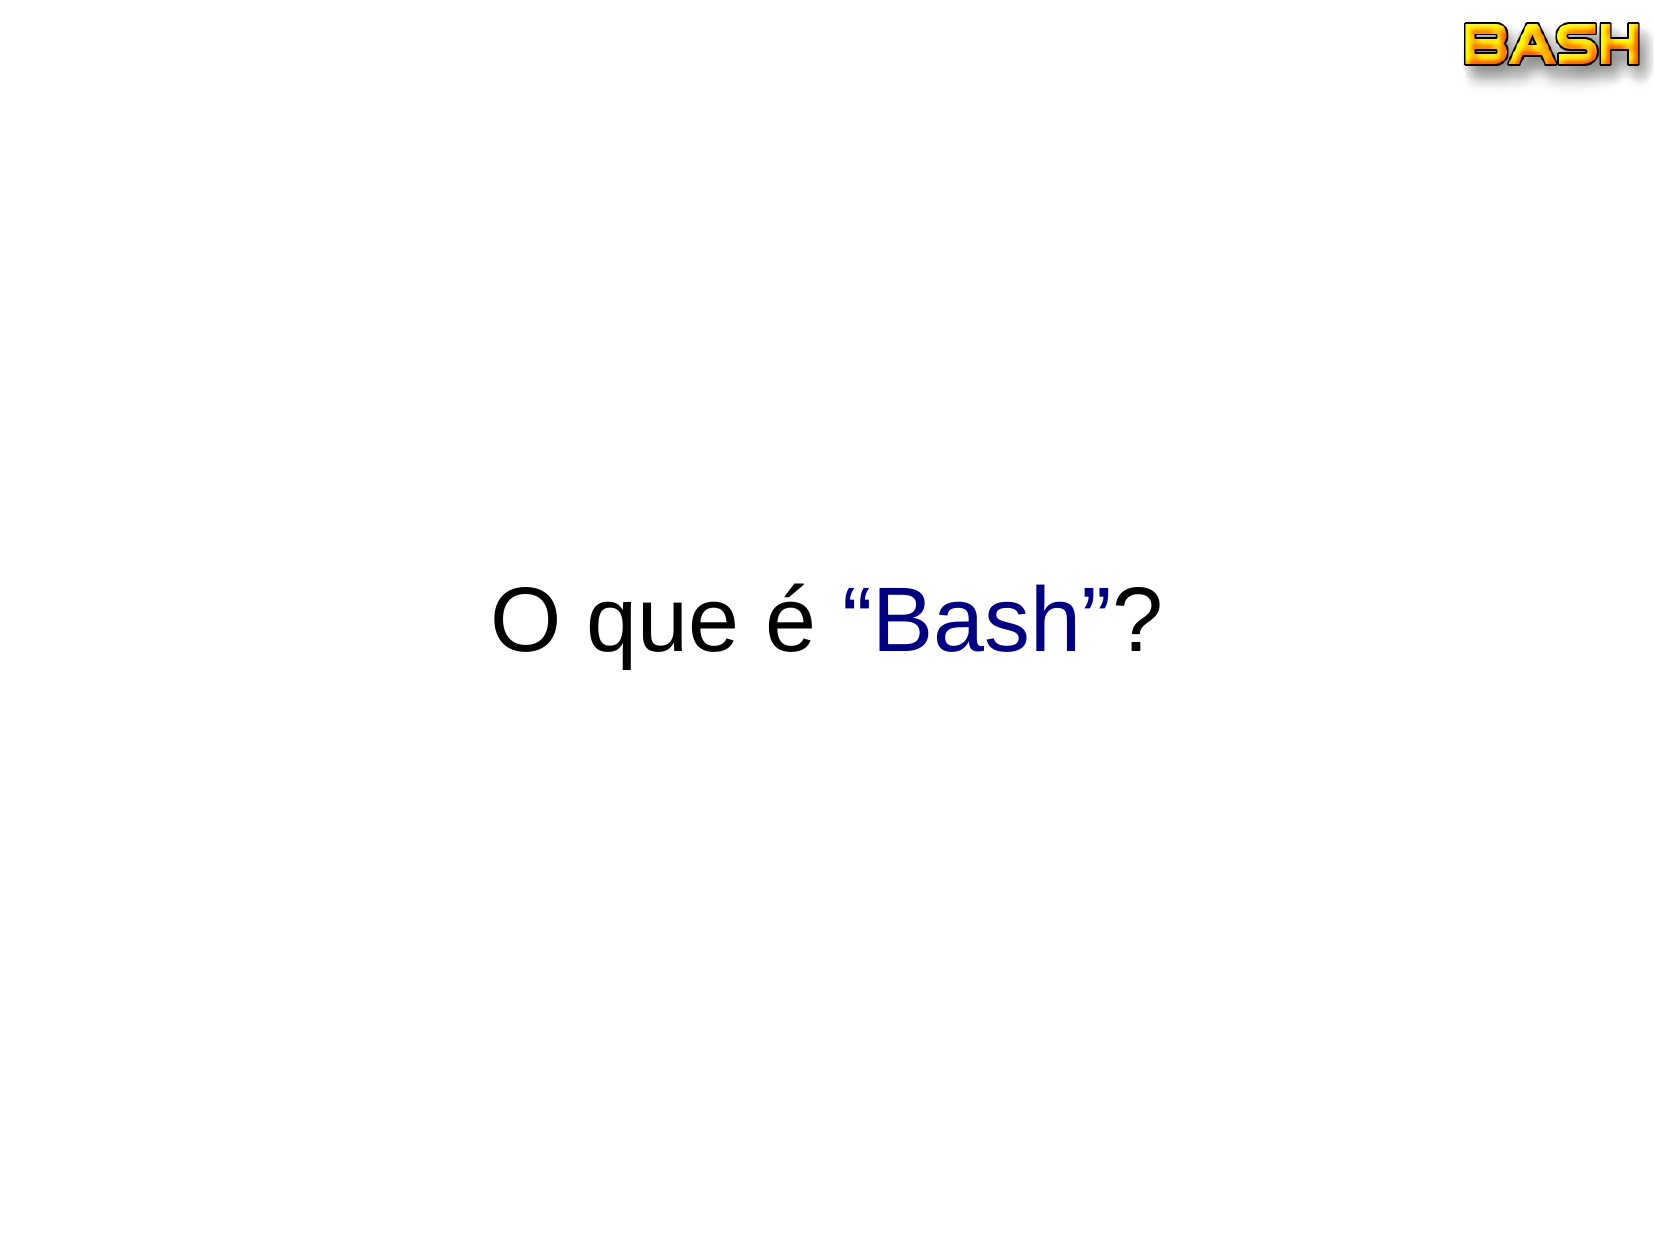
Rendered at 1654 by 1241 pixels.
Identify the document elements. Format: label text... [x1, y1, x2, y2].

title O que é “Bash”? [82, 523, 1571, 717]
picture [1450, 0, 1654, 96]
